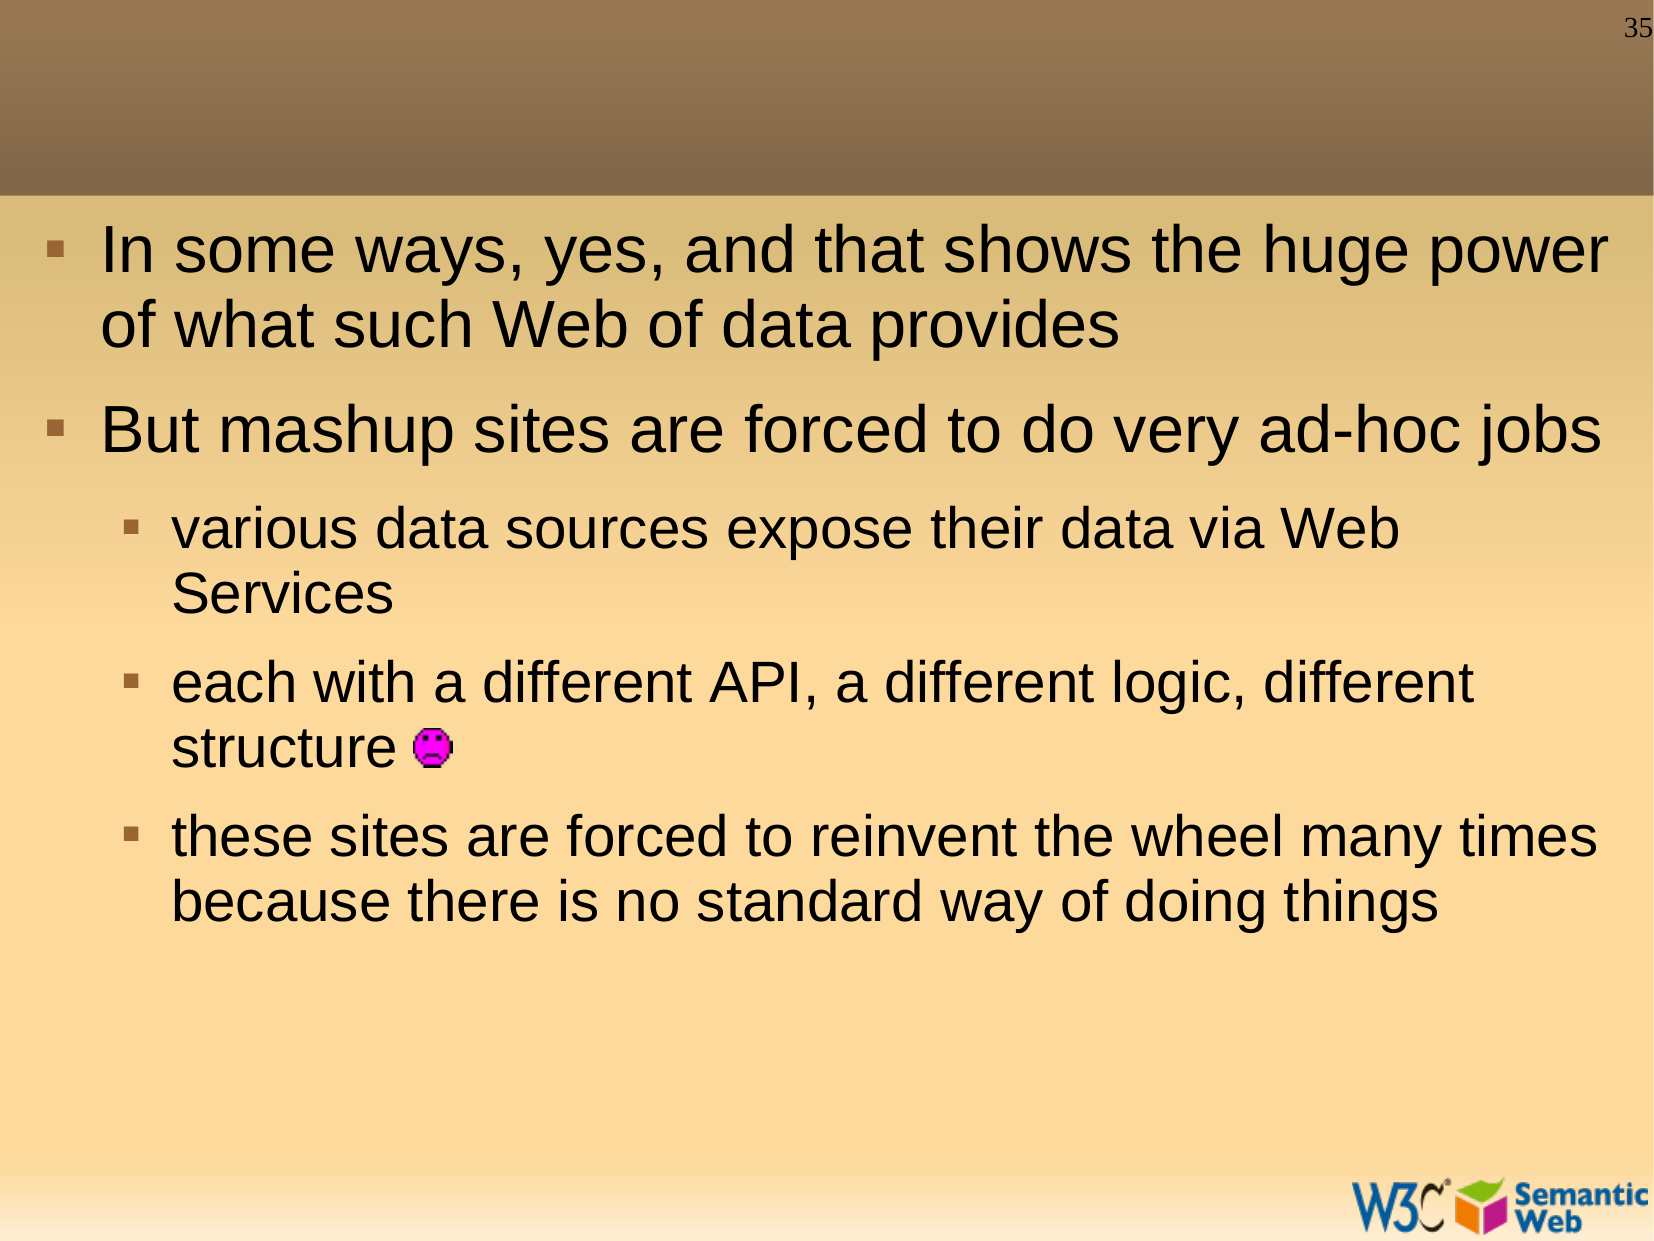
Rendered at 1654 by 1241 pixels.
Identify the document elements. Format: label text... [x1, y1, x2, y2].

picture [0, 0, 1654, 1241]
list In some ways, yes, and that shows the huge power of what such Web of data provides But mashup sites are forced to do very ad-hoc jobs various data sources expose their data via Web Services each with a different API, a different logic, different structure these sites are forced to reinvent the wheel many times because there is no standard way of doing things [29, 212, 1624, 1199]
